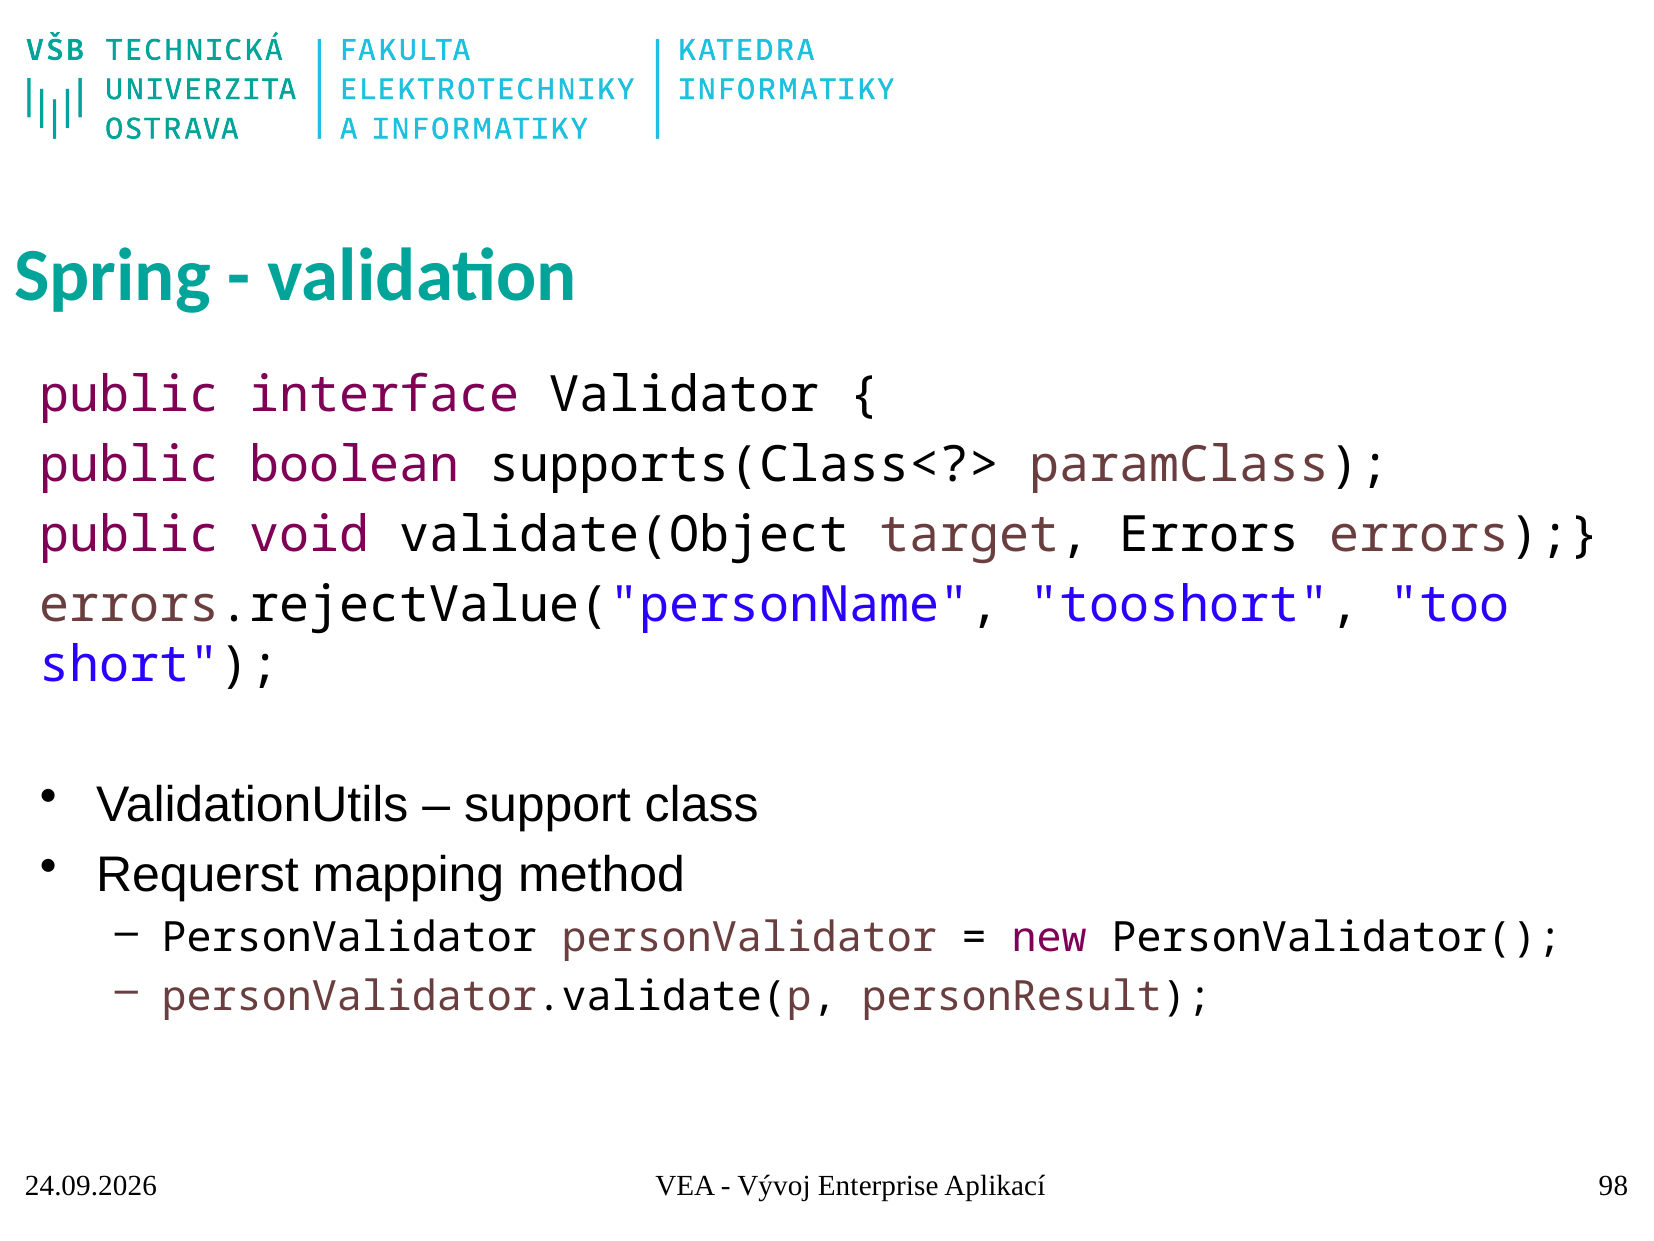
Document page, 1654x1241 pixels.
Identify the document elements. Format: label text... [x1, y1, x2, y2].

list public interface Validator { public boolean supports(Class<?> paramClass); public void validate(Object target, Errors errors);} errors.rejectValue("personName", "tooshort", "too short"); ValidationUtils – support class Requerst mapping method PersonValidator personValidator = new PersonValidator(); personValidator.validate(p, personResult); [24, 354, 1629, 1146]
title Spring - validation [14, 165, 1619, 319]
picture [26, 31, 894, 139]
